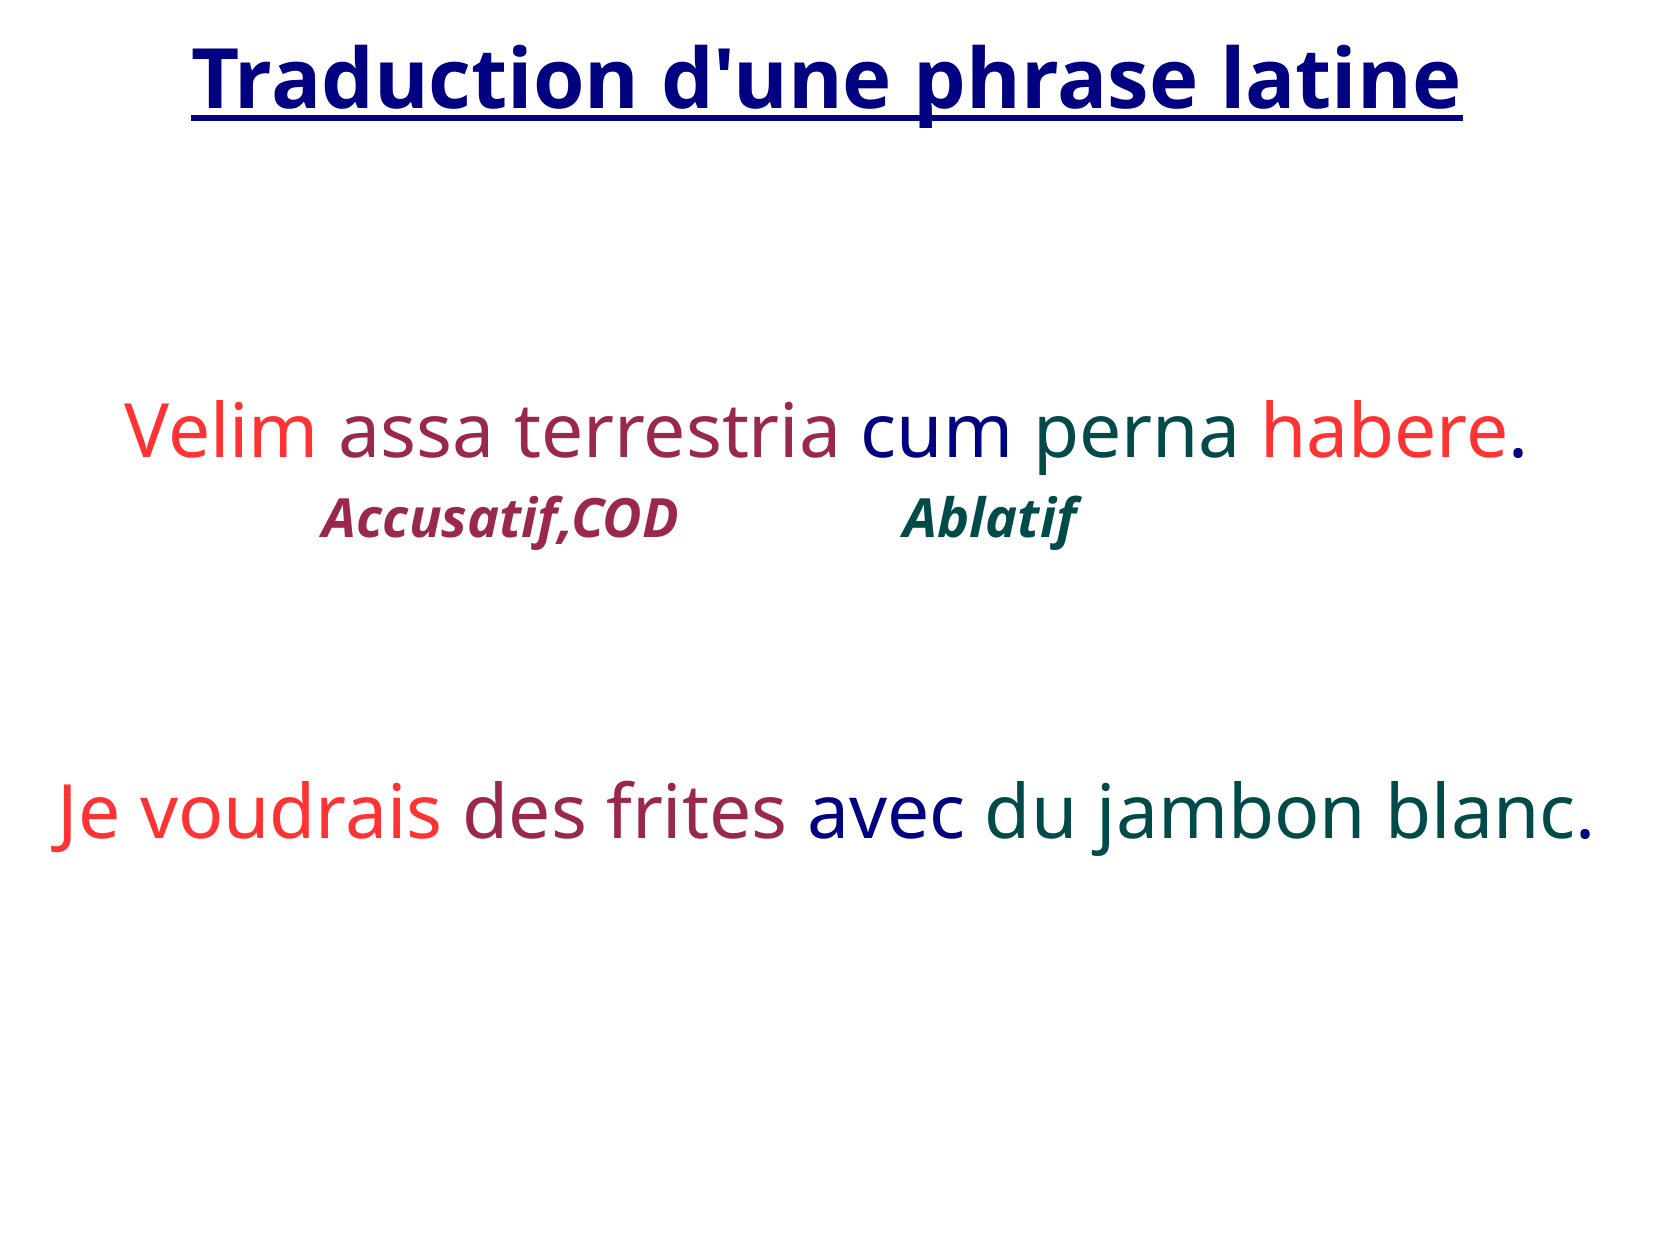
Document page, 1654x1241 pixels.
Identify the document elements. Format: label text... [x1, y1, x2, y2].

text_box Traduction d'une phrase latine [0, 11, 1654, 144]
text_box Velim assa terrestria cum perna habere. Accusatif,COD Ablatif Je voudrais des frites avec du jambon blanc. [0, 369, 1654, 912]
